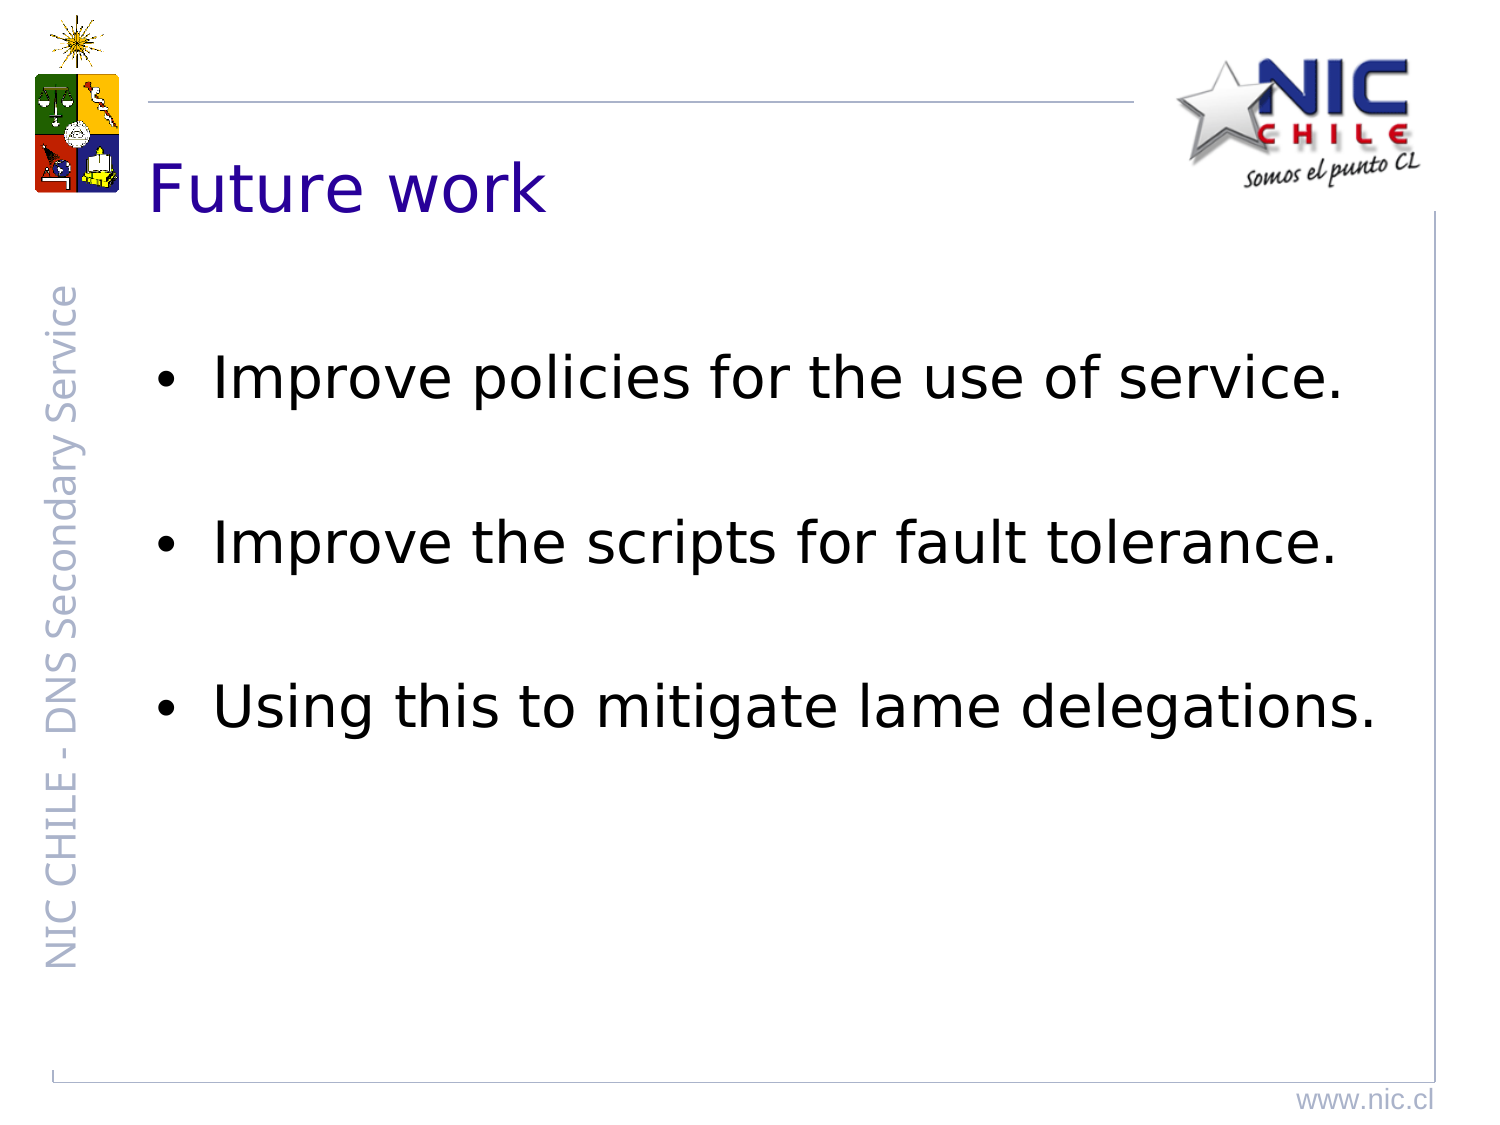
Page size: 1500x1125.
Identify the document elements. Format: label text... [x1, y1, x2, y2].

list Improve policies for the use of service. Improve the scripts for fault tolerance. Using this to mitigate lame delegations. [100, 262, 1426, 1006]
picture [1134, 37, 1463, 211]
picture [30, 9, 124, 199]
title Future work [147, 113, 1353, 262]
